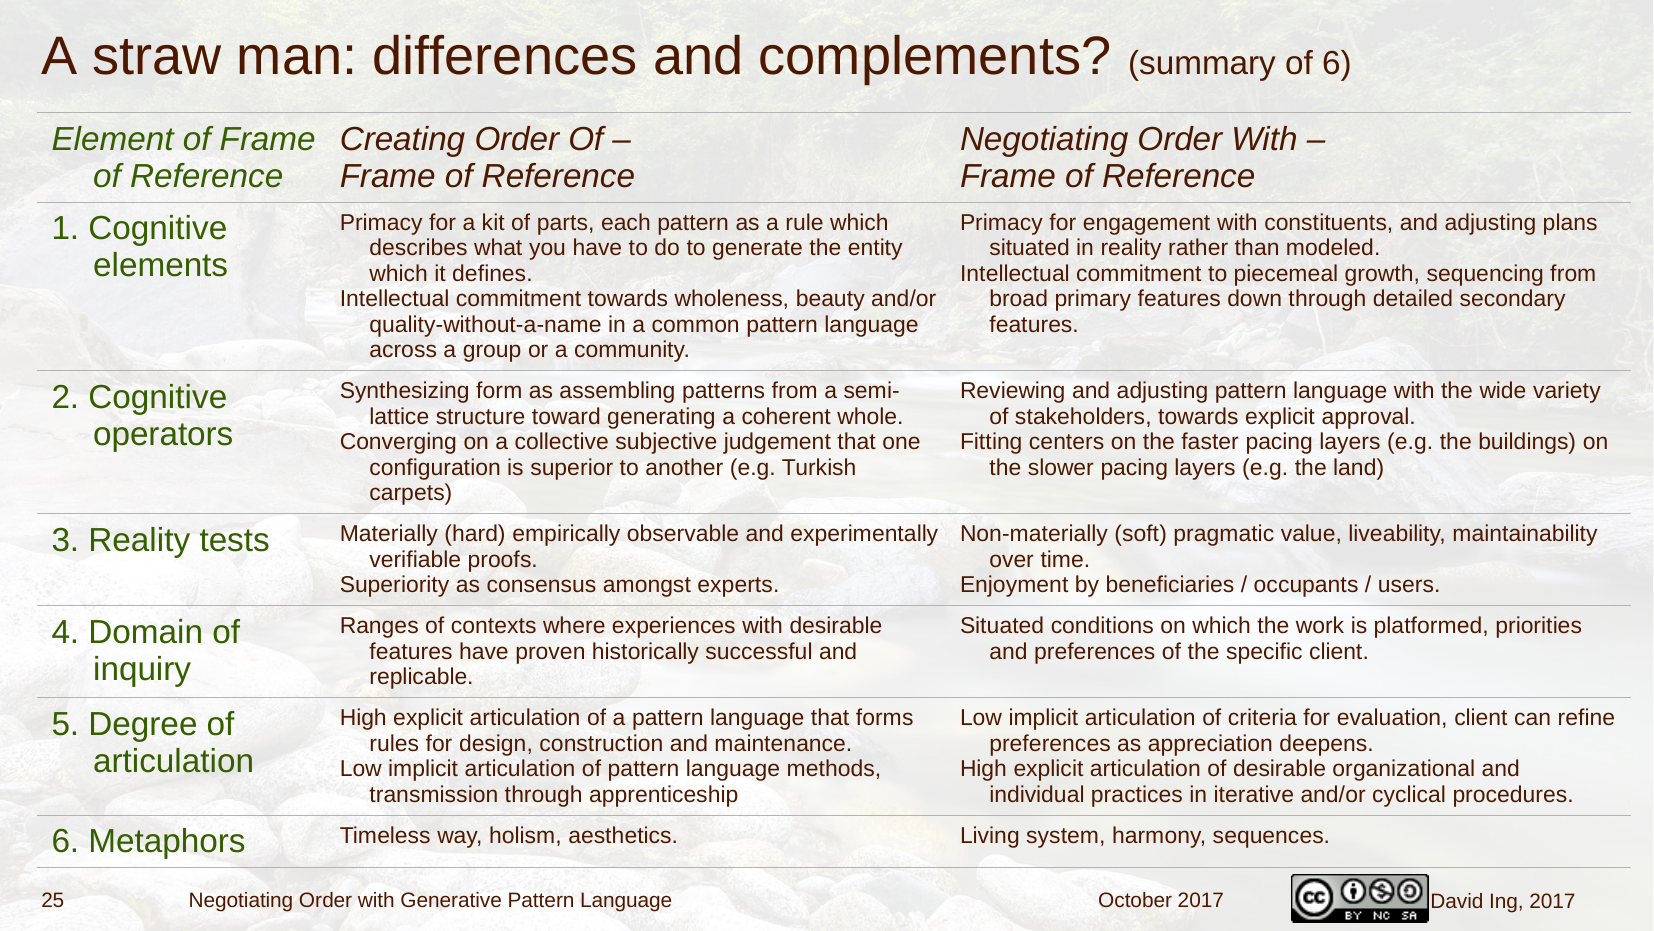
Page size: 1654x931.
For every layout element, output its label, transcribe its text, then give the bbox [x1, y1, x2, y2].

title A straw man: differences and complements? (summary of 6) [41, 30, 1613, 112]
table_cell Reviewing and adjusting pattern language with the wide variety of stakeholders, towards explicit approval. Fitting centers on the faster pacing layers (e.g. the buildings) on the slower pacing layers (e.g. the land) [945, 371, 1631, 513]
table_cell Living system, harmony, sequences. [945, 816, 1631, 867]
table_header Element of Frame of Reference [37, 113, 334, 202]
picture [0, 0, 1654, 931]
table_cell 1. Cognitive elements [37, 203, 334, 370]
table_cell Low implicit articulation of criteria for evaluation, client can refine preferences as appreciation deepens. High explicit articulation of desirable organizational and individual practices in iterative and/or cyclical procedures. [945, 698, 1631, 815]
text_box [1003, 583, 1033, 654]
table_header Negotiating Order With – Frame of Reference [945, 113, 1631, 202]
table_cell Non-materially (soft) pragmatic value, liveability, maintainability over time. Enjoyment by beneficiaries / occupants / users. [945, 514, 1631, 605]
table_cell 4. Domain of inquiry [37, 606, 334, 697]
table_cell 3. Reality tests [37, 514, 334, 605]
table_cell Situated conditions on which the work is platformed, priorities and preferences of the specific client. [945, 606, 1631, 697]
table_cell Synthesizing form as assembling patterns from a semi-lattice structure toward generating a coherent whole. Converging on a collective subjective judgement that one configuration is superior to another (e.g. Turkish carpets) [334, 371, 945, 513]
table_header Creating Order Of – Frame of Reference [334, 113, 945, 202]
table_cell Materially (hard) empirically observable and experimentally verifiable proofs. Superiority as consensus amongst experts. [334, 514, 945, 605]
table_cell High explicit articulation of a pattern language that forms rules for design, construction and maintenance. Low implicit articulation of pattern language methods, transmission through apprenticeship [334, 698, 945, 815]
table_cell 5. Degree of articulation [37, 698, 334, 815]
table_cell Timeless way, holism, aesthetics. [334, 816, 945, 867]
table_cell 6. Metaphors [37, 816, 334, 867]
table_cell Primacy for a kit of parts, each pattern as a rule which describes what you have to do to generate the entity which it defines. Intellectual commitment towards wholeness, beauty and/or quality-without-a-name in a common pattern language across a group or a community. [334, 203, 945, 370]
table_cell Ranges of contexts where experiences with desirable features have proven historically successful and replicable. [334, 606, 945, 697]
table_cell 2. Cognitive operators [37, 371, 334, 513]
table_cell Primacy for engagement with constituents, and adjusting plans situated in reality rather than modeled. Intellectual commitment to piecemeal growth, sequencing from broad primary features down through detailed secondary features. [945, 203, 1631, 370]
